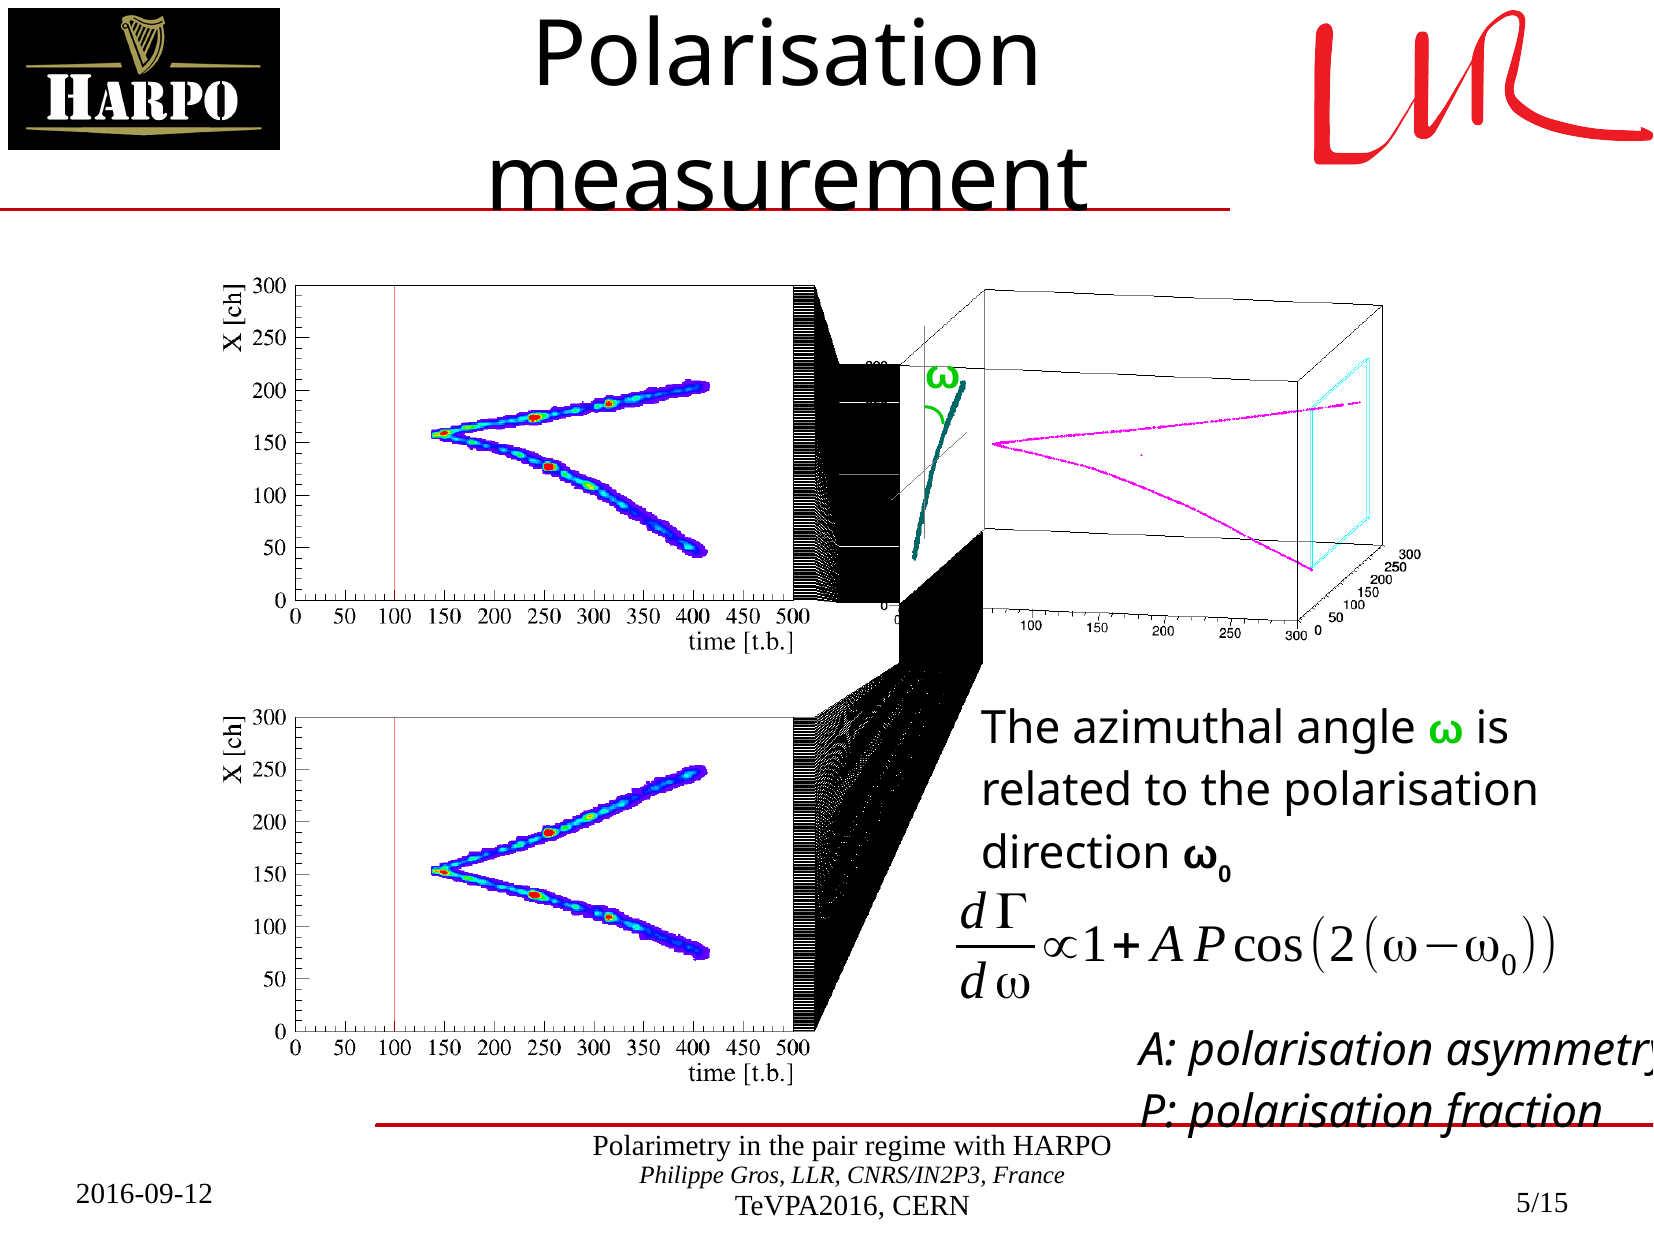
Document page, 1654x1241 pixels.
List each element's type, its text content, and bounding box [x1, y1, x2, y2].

title Polarisation measurement [284, 2, 1290, 223]
text_box A: polarisation asymmetry P: polarisation fraction [1124, 1008, 1653, 1136]
picture [198, 239, 1455, 1102]
picture [1314, 10, 1653, 165]
text_box The azimuthal angle ω is related to the polarisation direction ω0 [966, 686, 1618, 876]
picture [8, 8, 280, 150]
picture [1228, 876, 1455, 882]
chart [939, 882, 1571, 1009]
text_box ω [910, 343, 989, 406]
